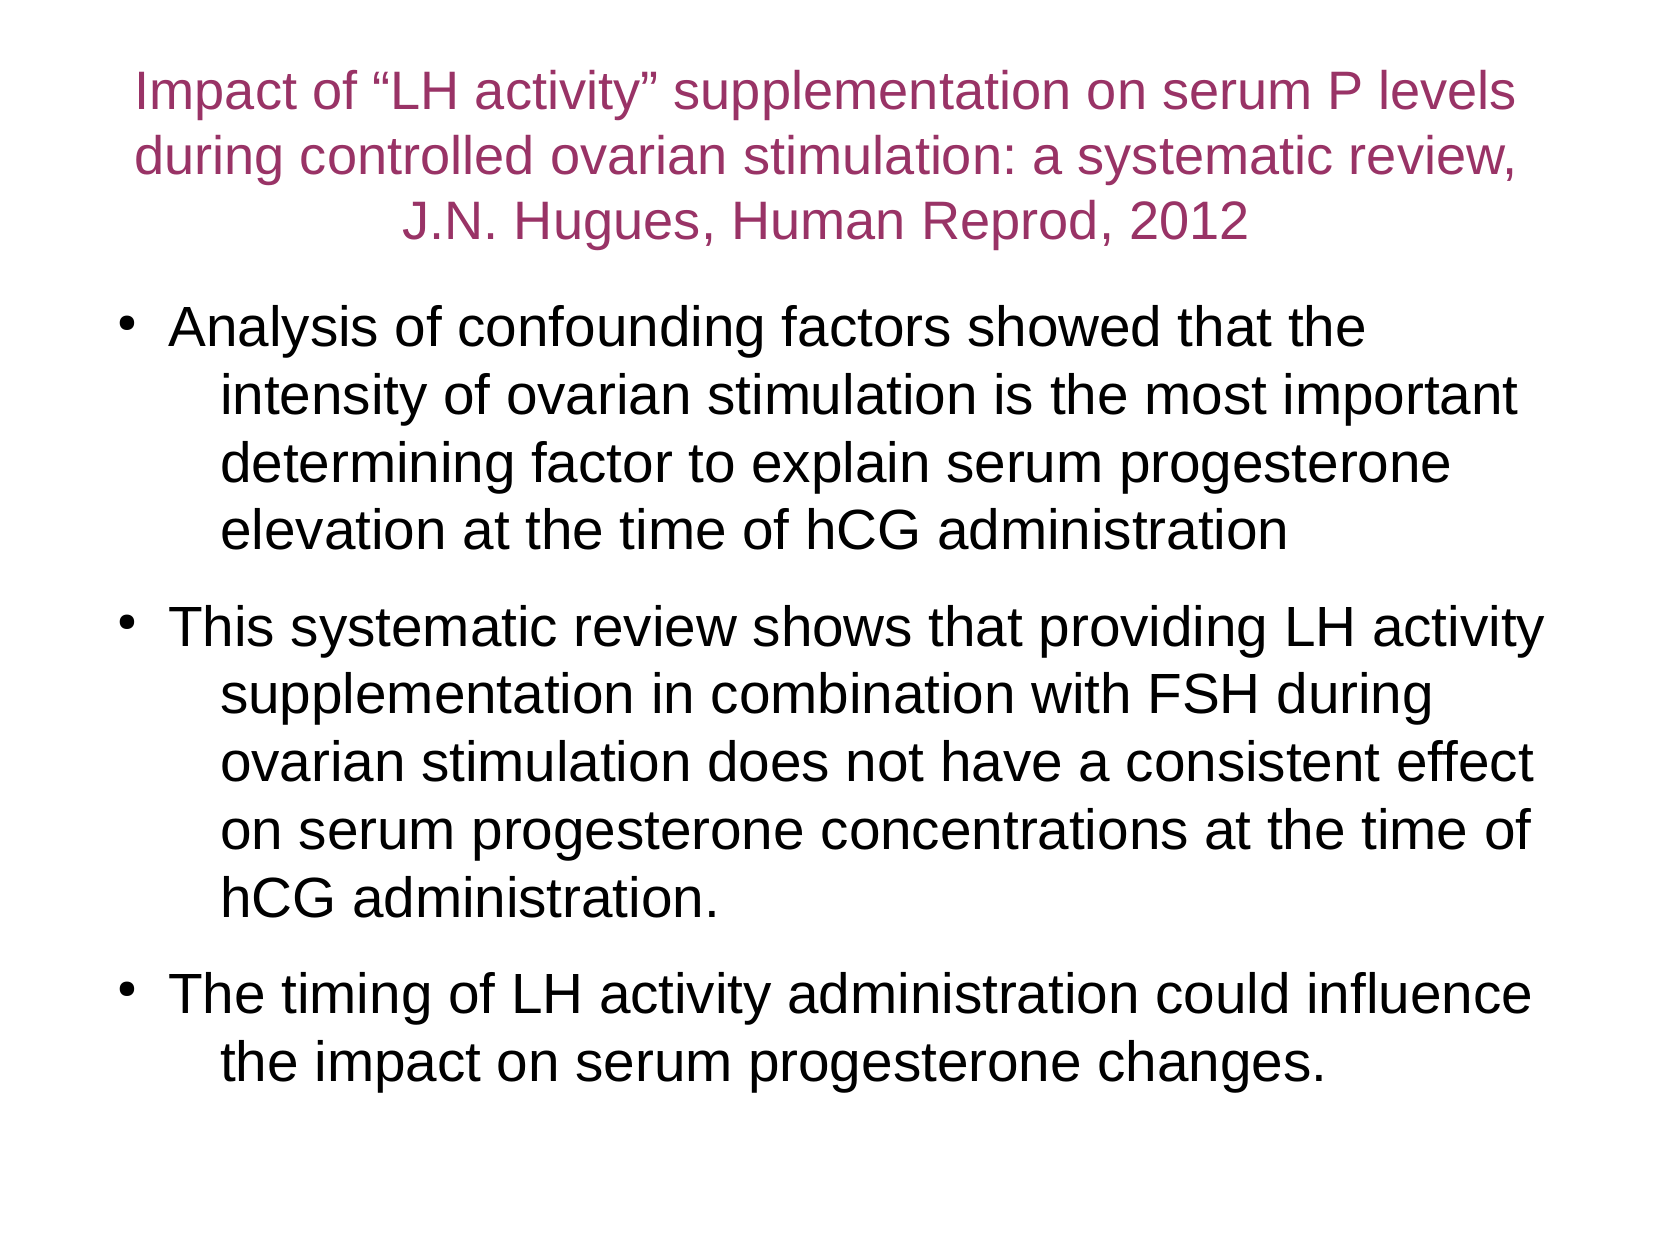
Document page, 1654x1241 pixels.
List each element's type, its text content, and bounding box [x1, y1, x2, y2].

title Impact of “LH activity” supplementation on serum P levels during controlled ovarian stimulation: a systematic review, J.N. Hugues, Human Reprod, 2012 [82, 49, 1571, 257]
list Analysis of confounding factors showed that the intensity of ovarian stimulation is the most important determining factor to explain serum progesterone elevation at the time of hCG administration This systematic review shows that providing LH activity supplementation in combination with FSH during ovarian stimulation does not have a consistent effect on serum progesterone concentrations at the time of hCG administration. The timing of LH activity administration could influence the impact on serum progesterone changes. [82, 290, 1571, 1109]
